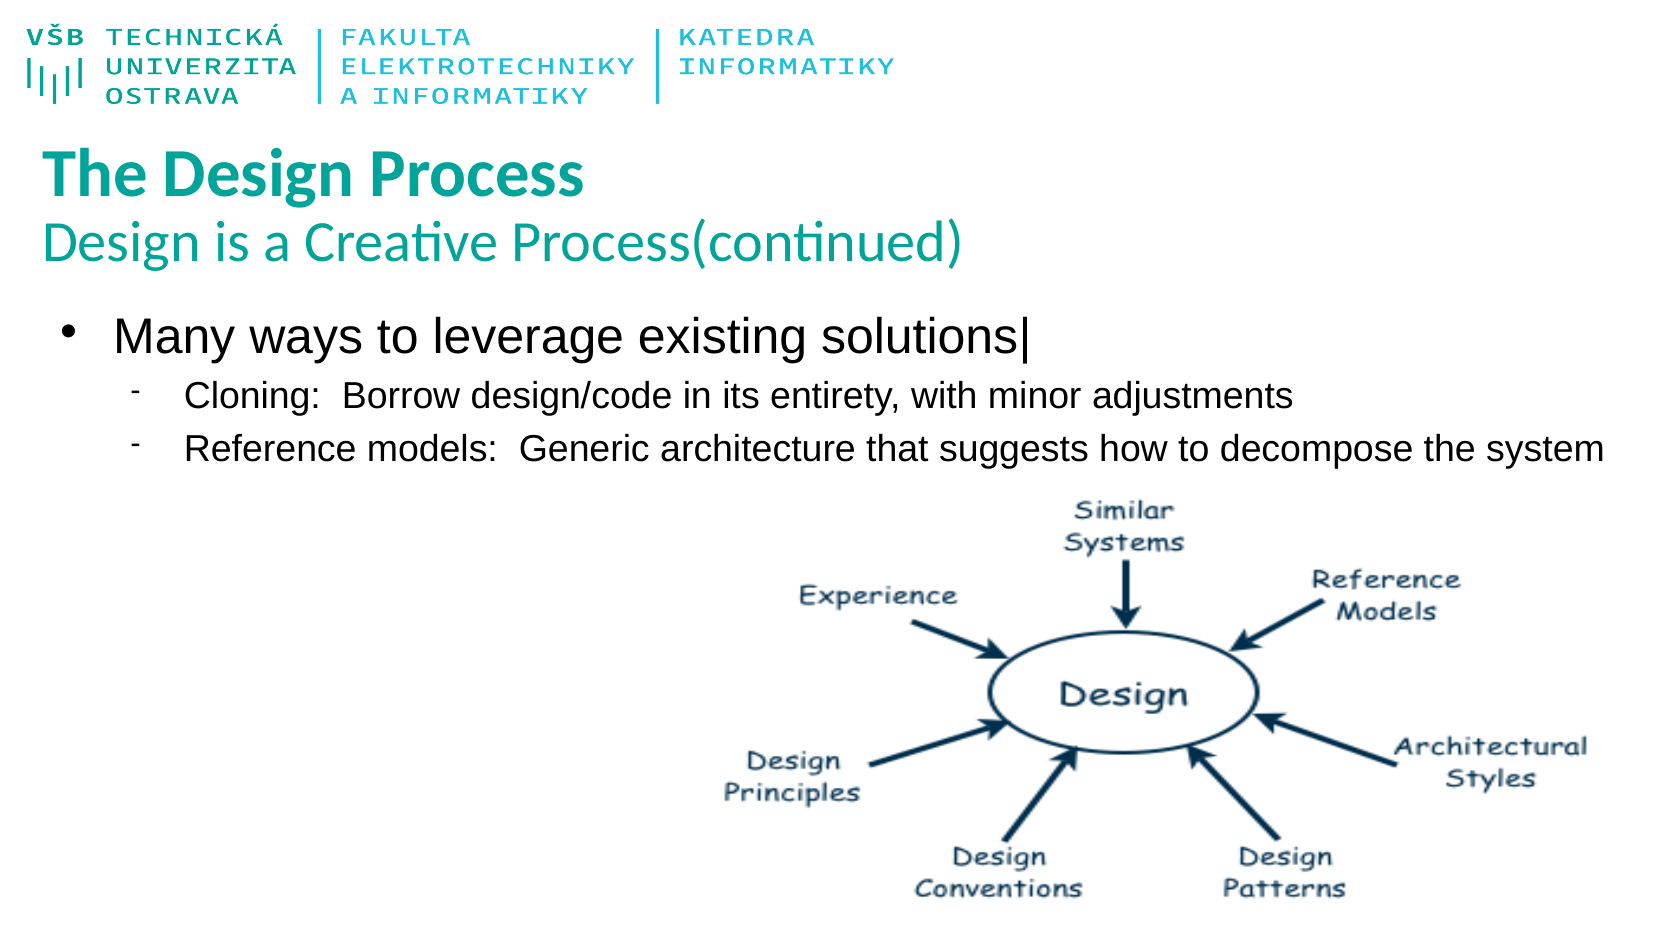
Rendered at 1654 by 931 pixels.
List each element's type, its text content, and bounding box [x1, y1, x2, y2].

picture [26, 23, 894, 104]
title The Design Process Design is a Creative Process(continued) [27, 142, 1628, 282]
picture [657, 485, 1627, 913]
list Many ways to leverage existing solutions| Cloning: Borrow design/code in its entirety, with minor adjustments Reference models: Generic architecture that suggests how to decompose the system [27, 302, 1628, 842]
